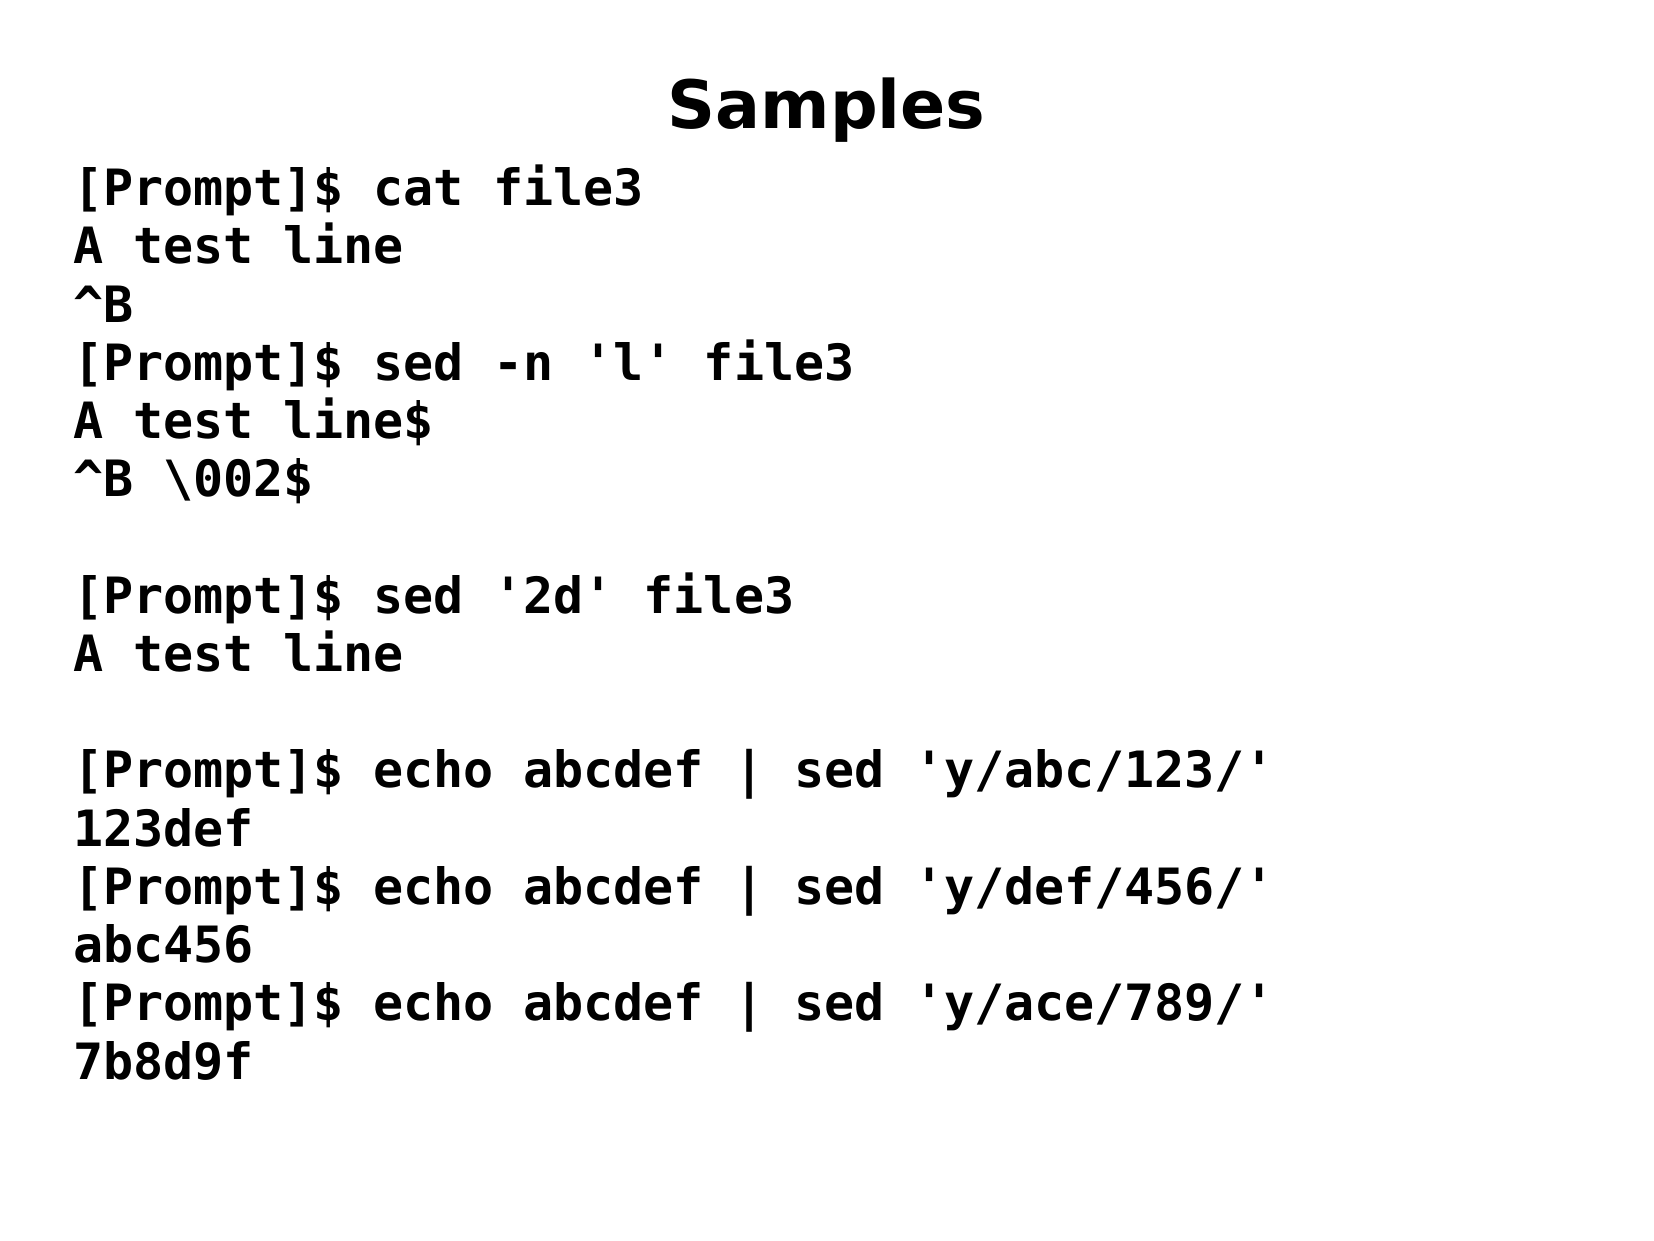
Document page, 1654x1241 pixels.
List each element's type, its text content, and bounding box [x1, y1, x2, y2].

text_box Samples [Prompt]$ cat file3 A test line ^B [Prompt]$ sed -n 'l' file3 A test line$ ^B \002$ [Prompt]$ sed '2d' file3 A test line [Prompt]$ echo abcdef | sed 'y/abc/123/' 123def [Prompt]$ echo abcdef | sed 'y/def/456/' abc456 [Prompt]$ echo abcdef | sed 'y/ace/789/' 7b8d9f [59, 59, 1595, 1099]
